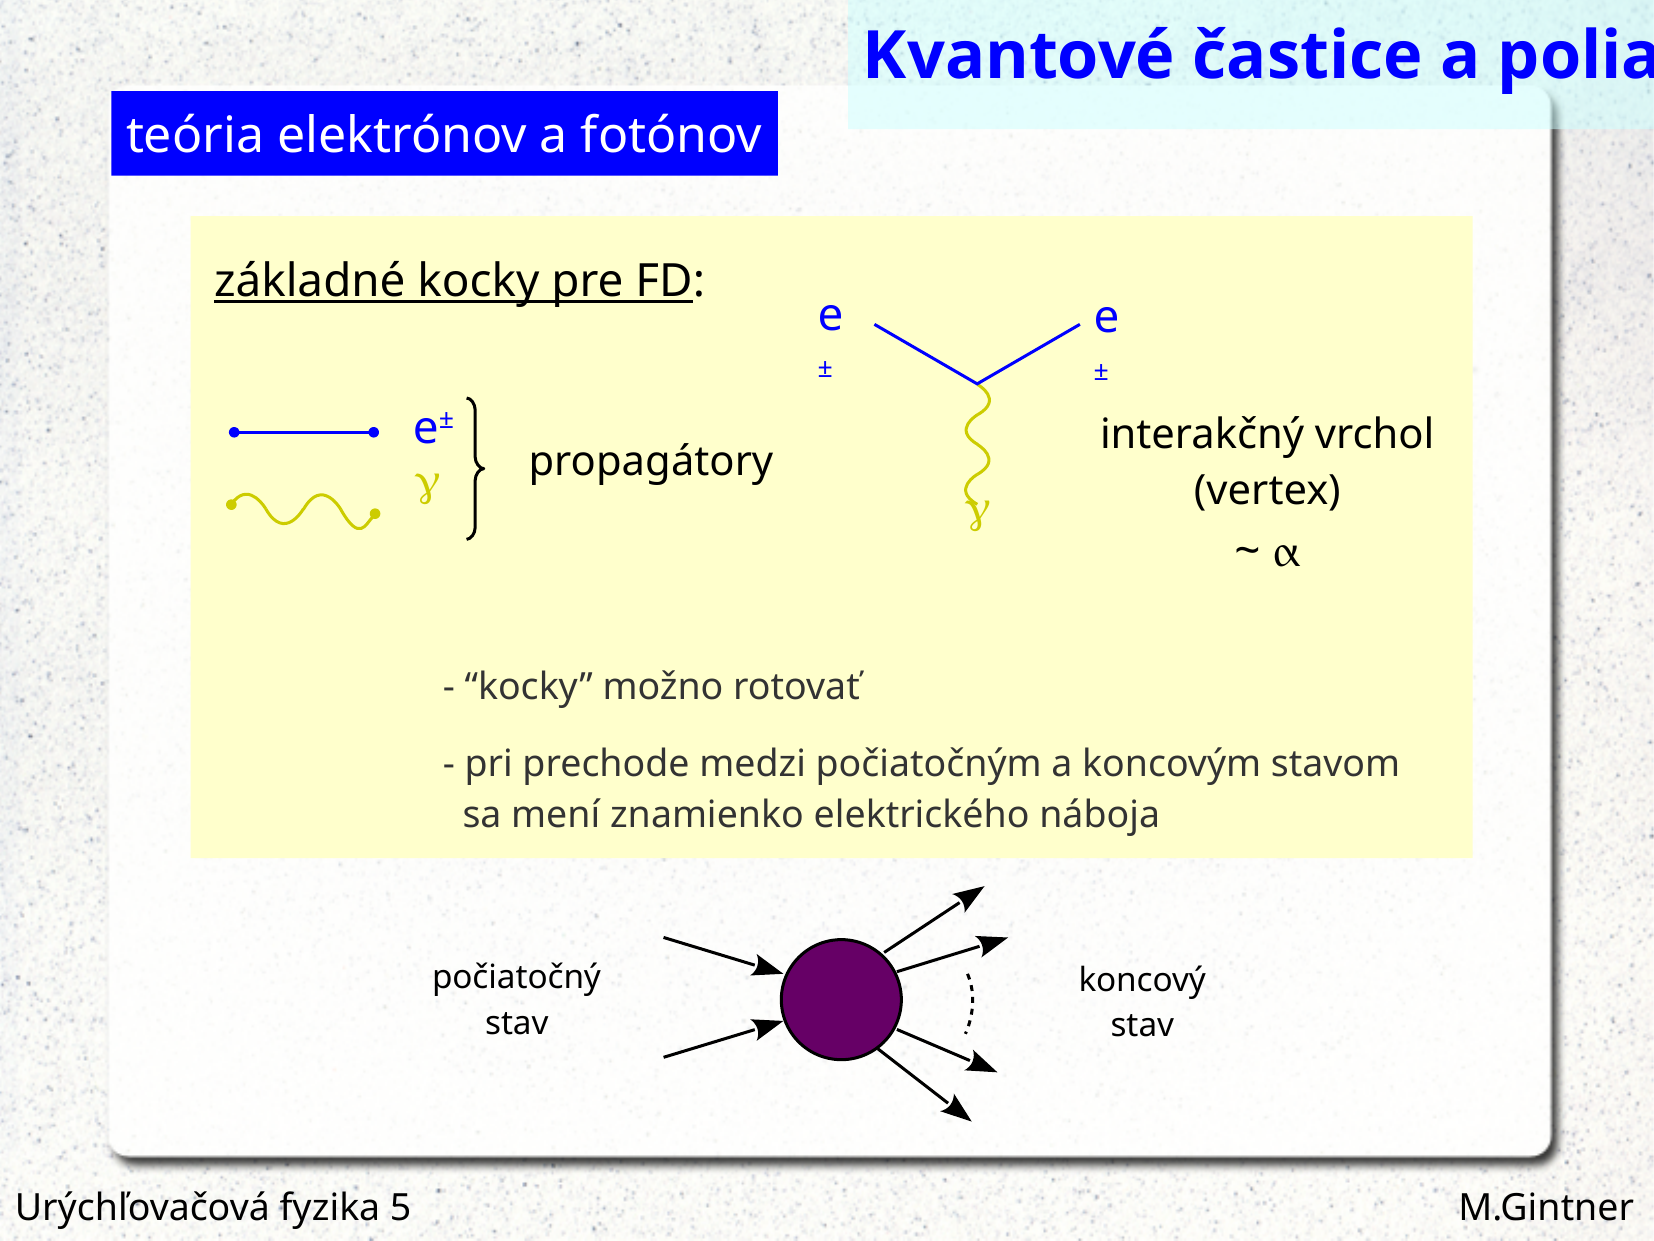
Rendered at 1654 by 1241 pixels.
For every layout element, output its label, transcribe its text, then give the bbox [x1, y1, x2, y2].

picture [0, 0, 1654, 1241]
text_box Kvantové častice a polia [848, 0, 1654, 130]
text_box Urýchľovačová fyzika 5 [0, 1173, 445, 1241]
text_box g [400, 455, 449, 531]
text_box interakčný vrchol (vertex) ~  [1085, 395, 1456, 591]
text_box [190, 216, 1473, 859]
text_box e± [802, 273, 871, 381]
text_box [781, 939, 902, 1060]
text_box základné kocky pre FD: [199, 239, 722, 319]
text_box koncový stav [1063, 948, 1215, 1057]
text_box e± [398, 387, 466, 466]
text_box - “kocky” možno rotovať - pri prechode medzi počiatočným a koncovým stavom sa mení znamienko elektrického náboja [428, 627, 1393, 825]
text_box g [950, 483, 1003, 559]
text_box M.Gintner [1443, 1173, 1654, 1241]
text_box počiatočný stav [417, 946, 617, 1054]
text_box teória elektrónov a fotónov [111, 91, 777, 176]
text_box e± [1078, 276, 1147, 384]
text_box propagátory [513, 423, 779, 497]
